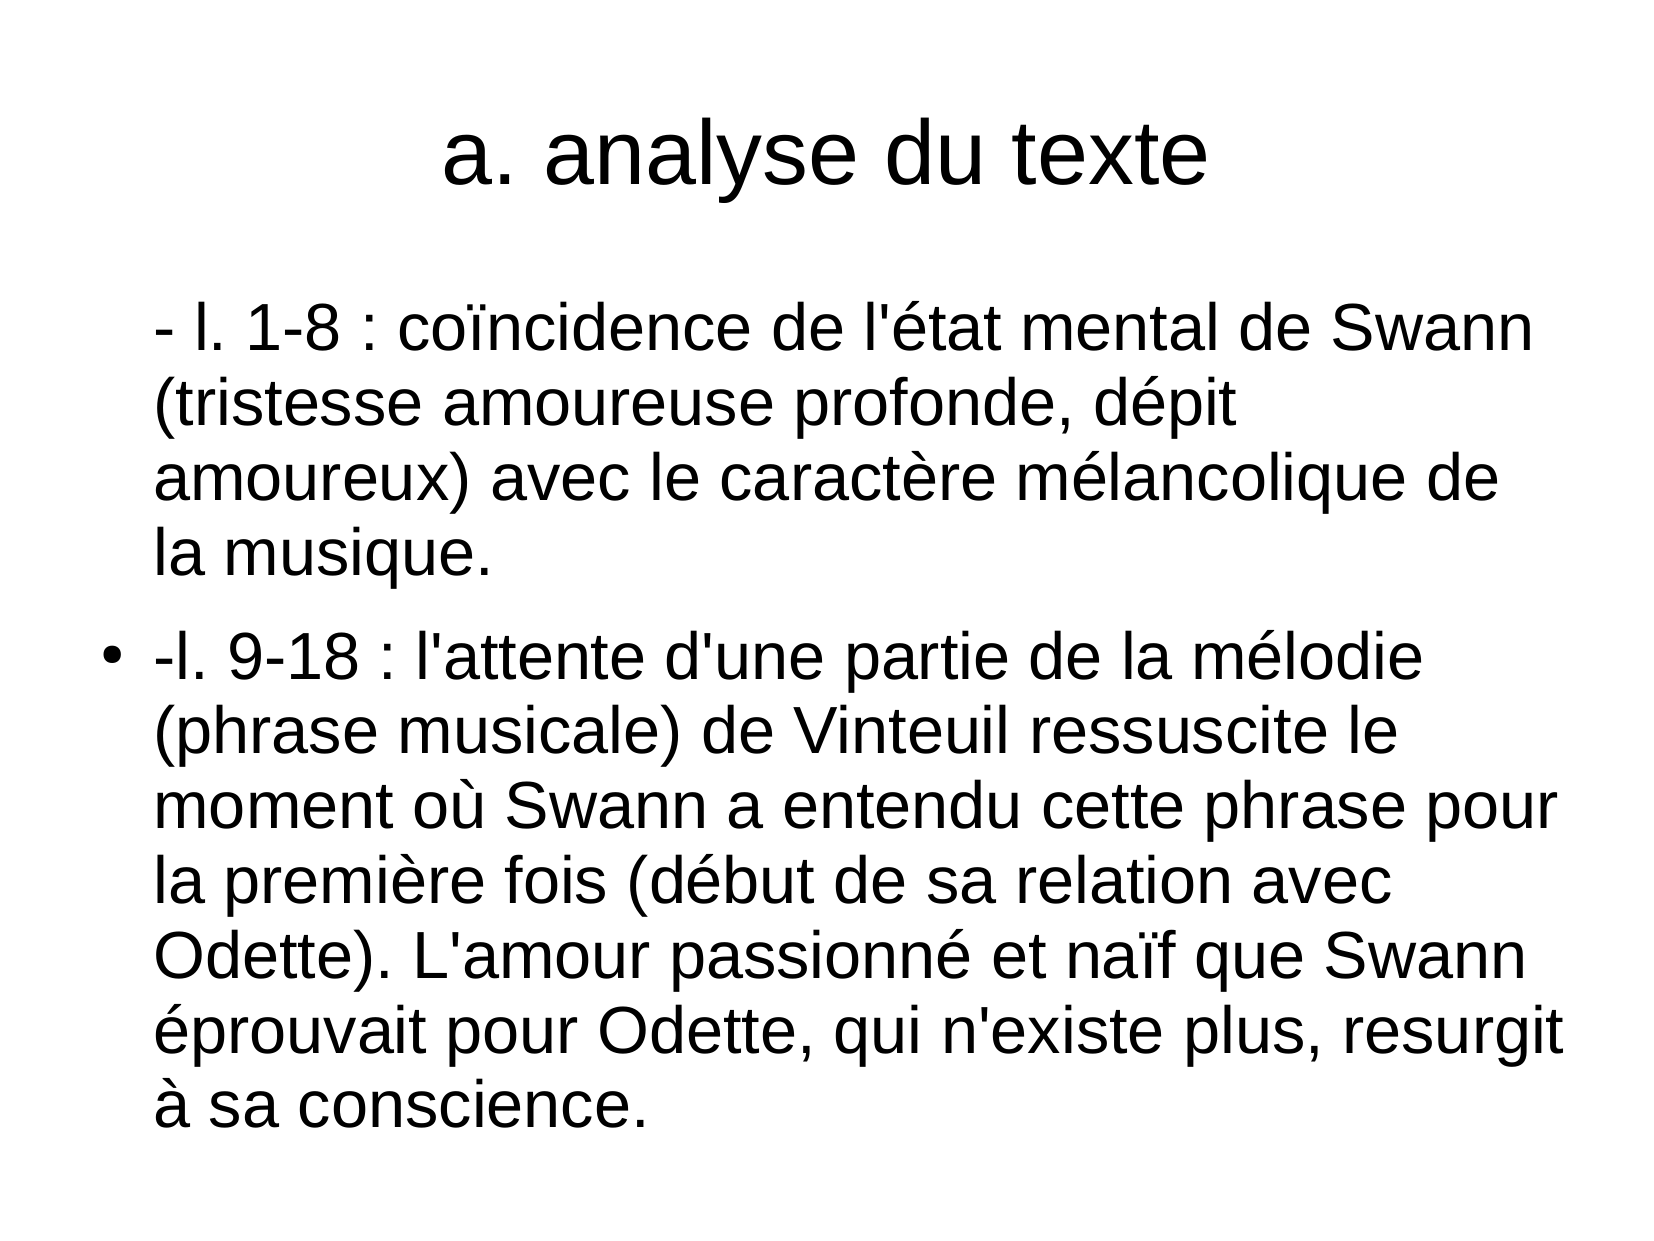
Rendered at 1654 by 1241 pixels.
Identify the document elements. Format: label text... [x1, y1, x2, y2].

title a. analyse du texte [82, 49, 1571, 257]
list - l. 1-8 : coïncidence de l'état mental de Swann (tristesse amoureuse profonde, dépit amoureux) avec le caractère mélancolique de la musique. -l. 9-18 : l'attente d'une partie de la mélodie (phrase musicale) de Vinteuil ressuscite le moment où Swann a entendu cette phrase pour la première fois (début de sa relation avec Odette). L'amour passionné et naïf que Swann éprouvait pour Odette, qui n'existe plus, resurgit à sa conscience. [82, 290, 1571, 1143]
